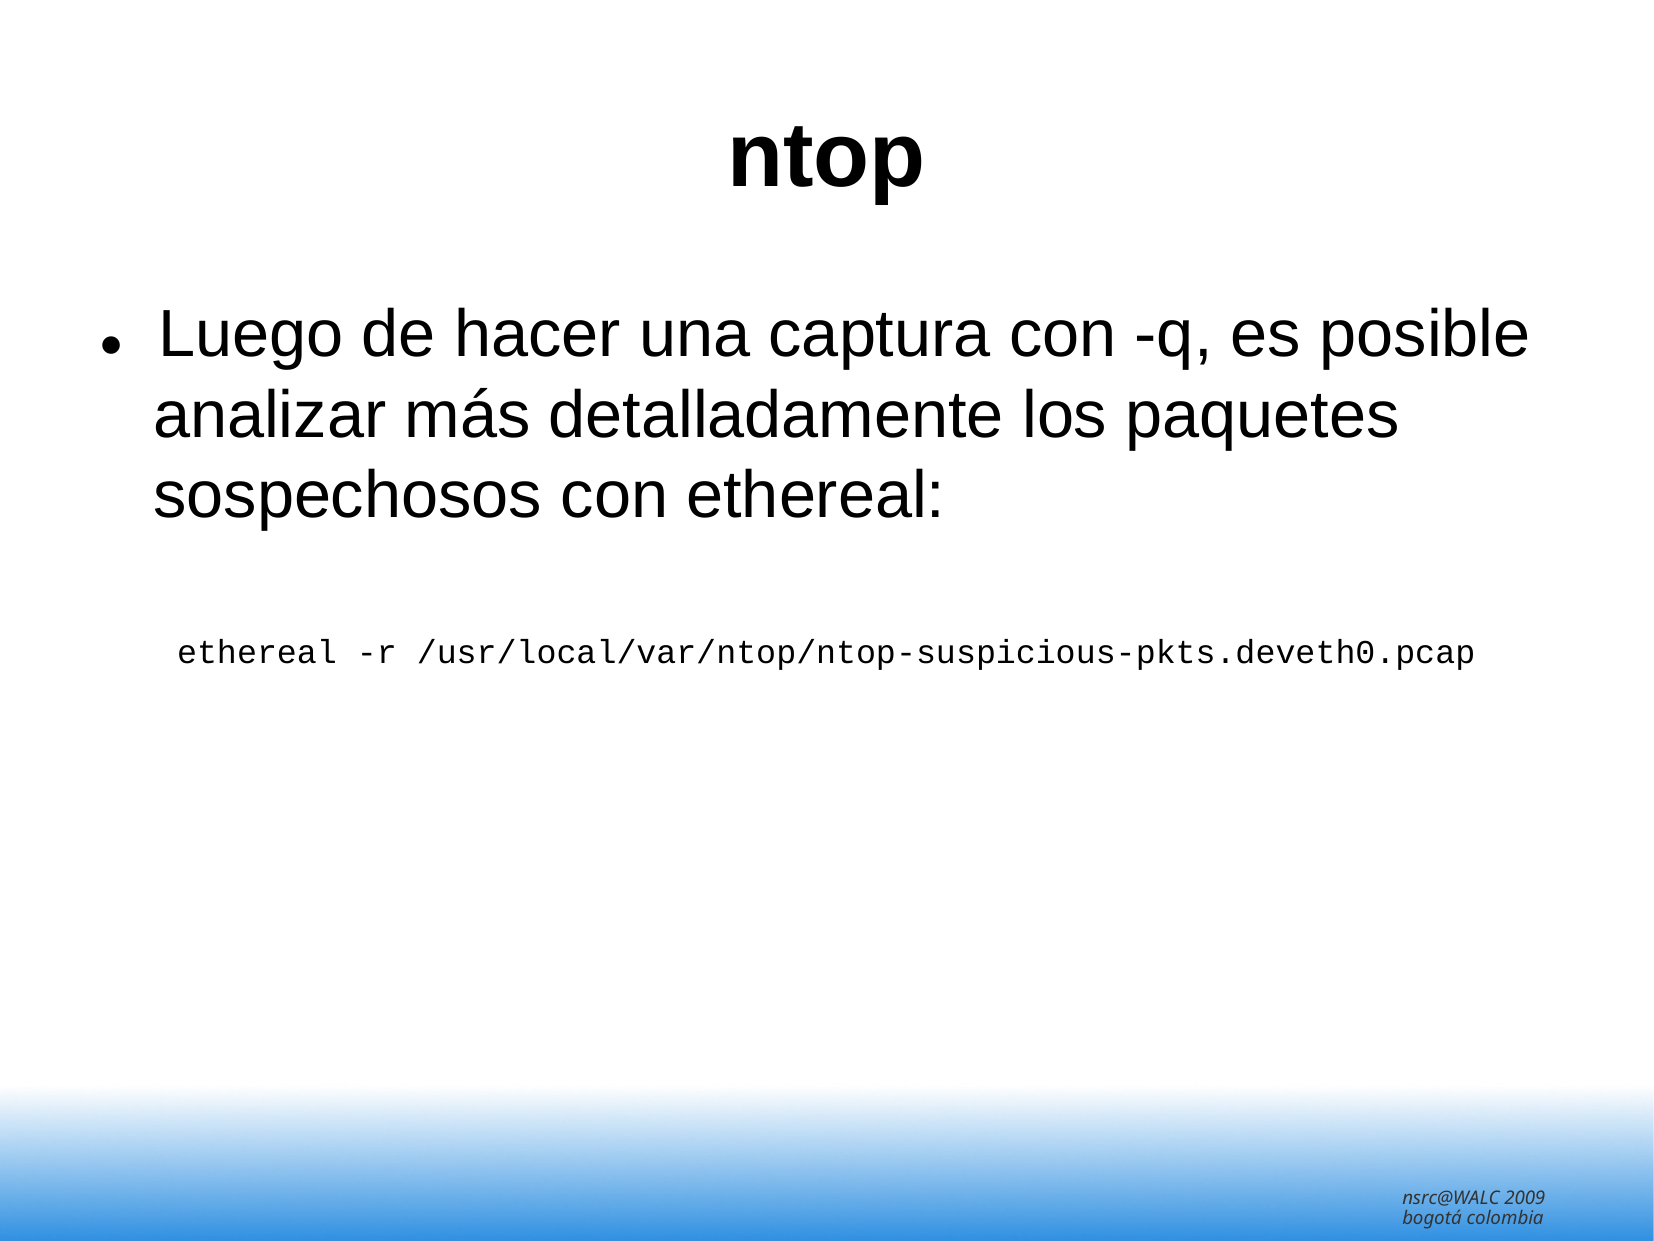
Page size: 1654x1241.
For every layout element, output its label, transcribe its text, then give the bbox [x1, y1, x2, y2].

list  Luego de hacer una captura con -q, es posible analizar más detalladamente los paquetes sospechosos con ethereal: ethereal -r /usr/local/var/ntop/ntop-suspicious-pkts.deveth0.pcap [82, 290, 1571, 669]
title ntop [82, 49, 1571, 257]
picture [0, 1083, 1654, 1241]
